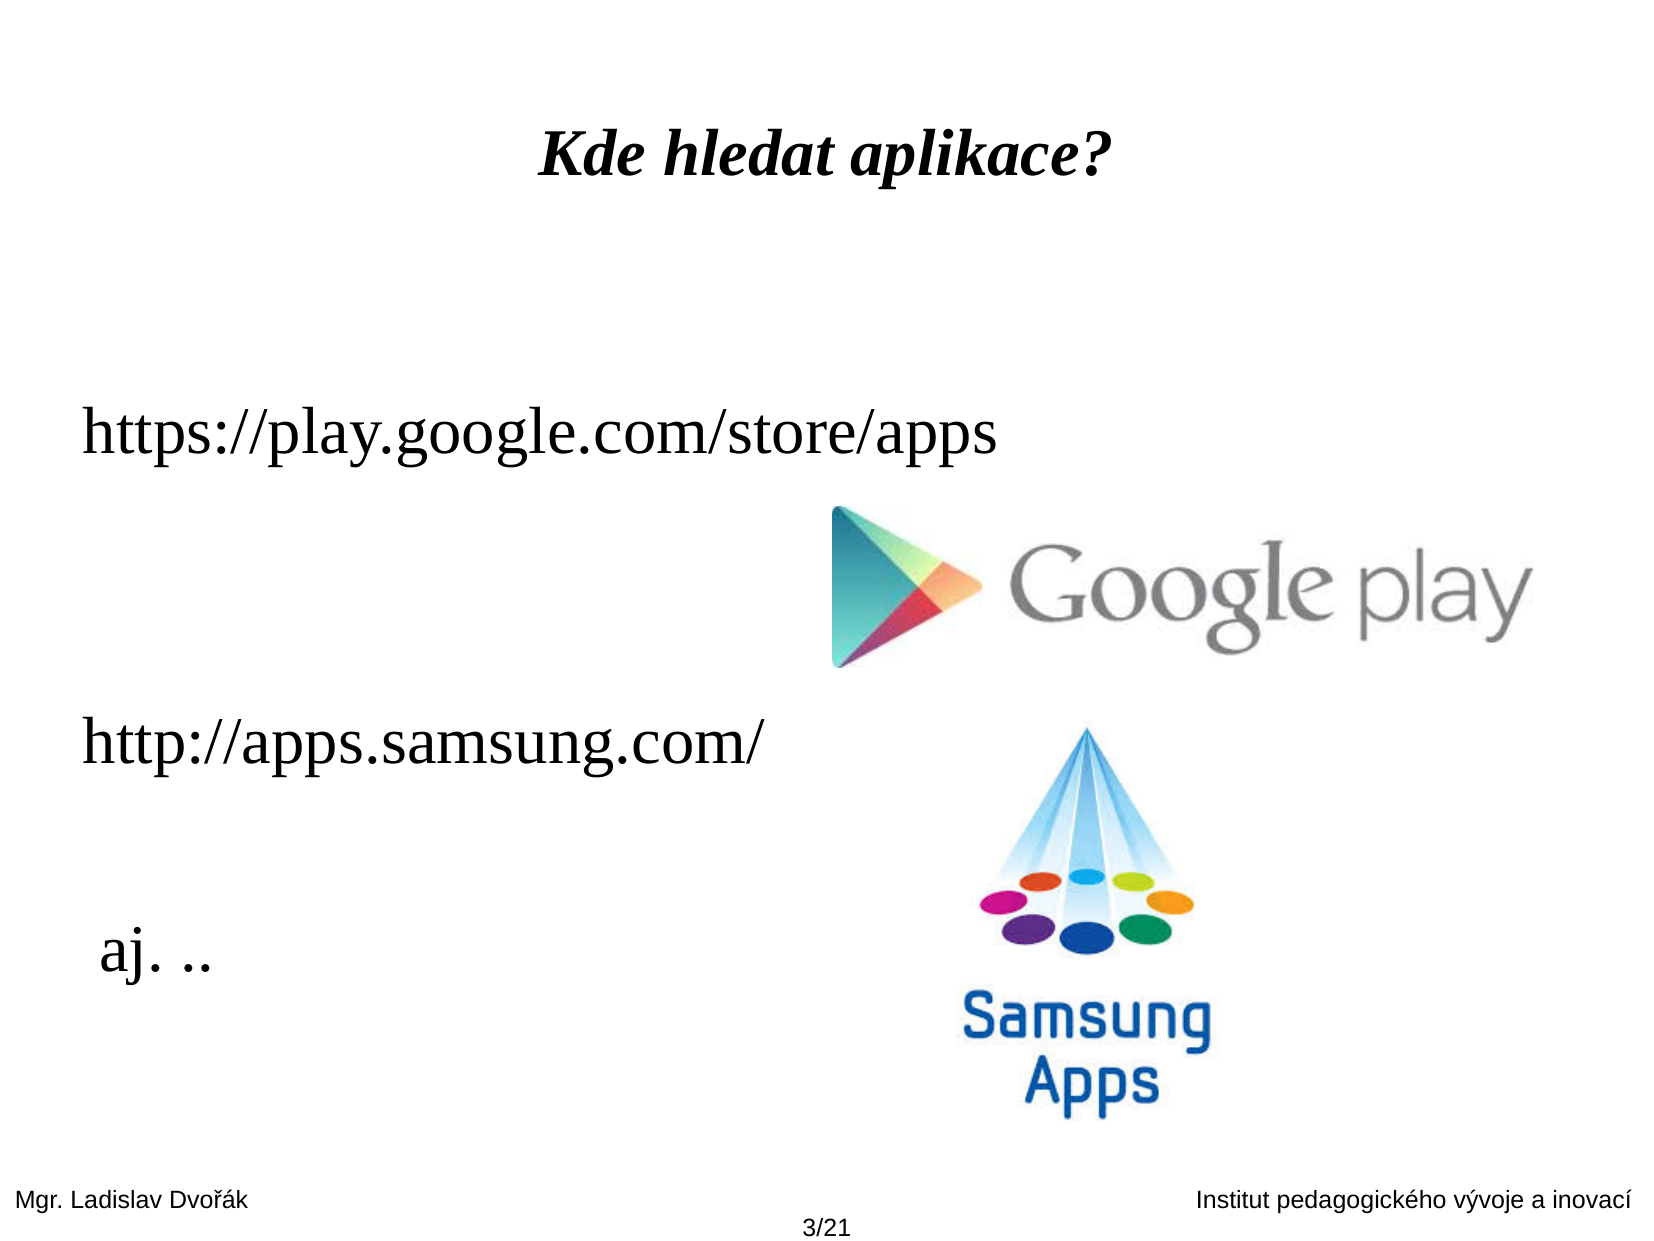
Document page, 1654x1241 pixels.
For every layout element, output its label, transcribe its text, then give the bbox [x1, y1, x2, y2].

list https://play.google.com/store/apps http://apps.samsung.com/ aj. .. [82, 290, 1571, 1123]
title Kde hledat aplikace? [82, 49, 1571, 257]
picture [944, 708, 1231, 1140]
picture [832, 506, 1533, 668]
text_box Mgr. Ladislav Dvořák Institut pedagogického vývoje a inovací <číslo>/21 [0, 1177, 1654, 1241]
